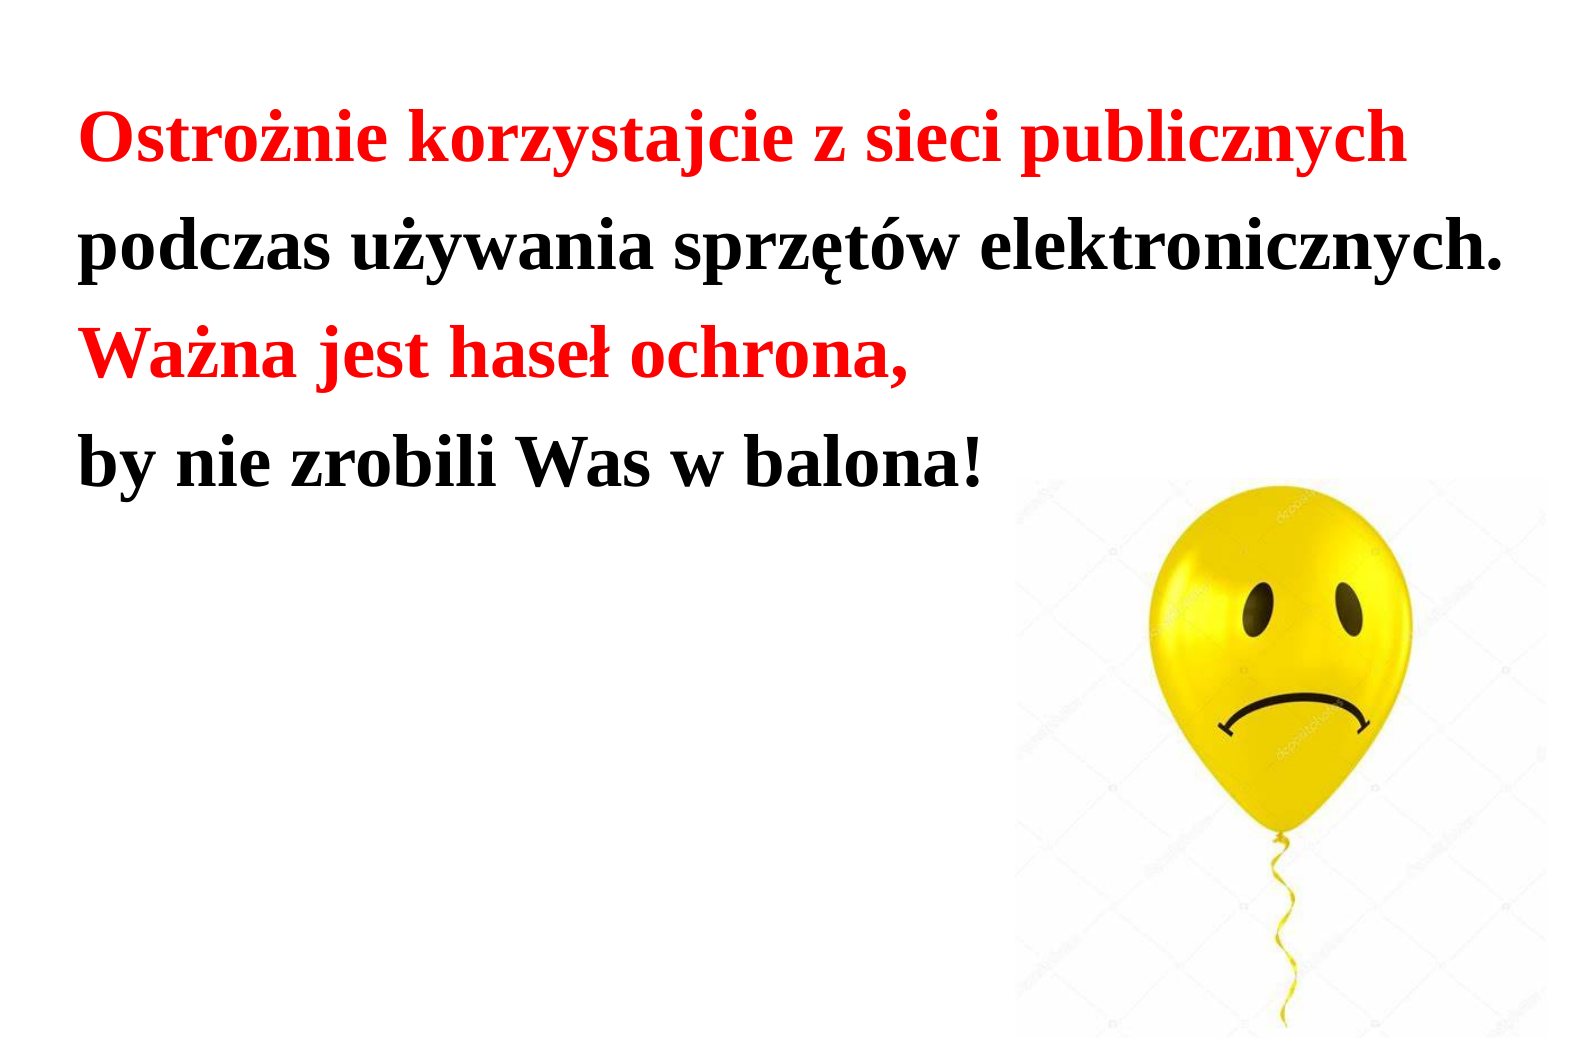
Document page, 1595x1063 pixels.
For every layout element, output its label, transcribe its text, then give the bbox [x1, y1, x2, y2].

list Ostrożnie korzystajcie z sieci publicznych podczas używania sprzętów elektronicznych. Ważna jest haseł ochrona, by nie zrobili Was w balona! [59, 94, 1530, 586]
picture [1015, 478, 1548, 1040]
